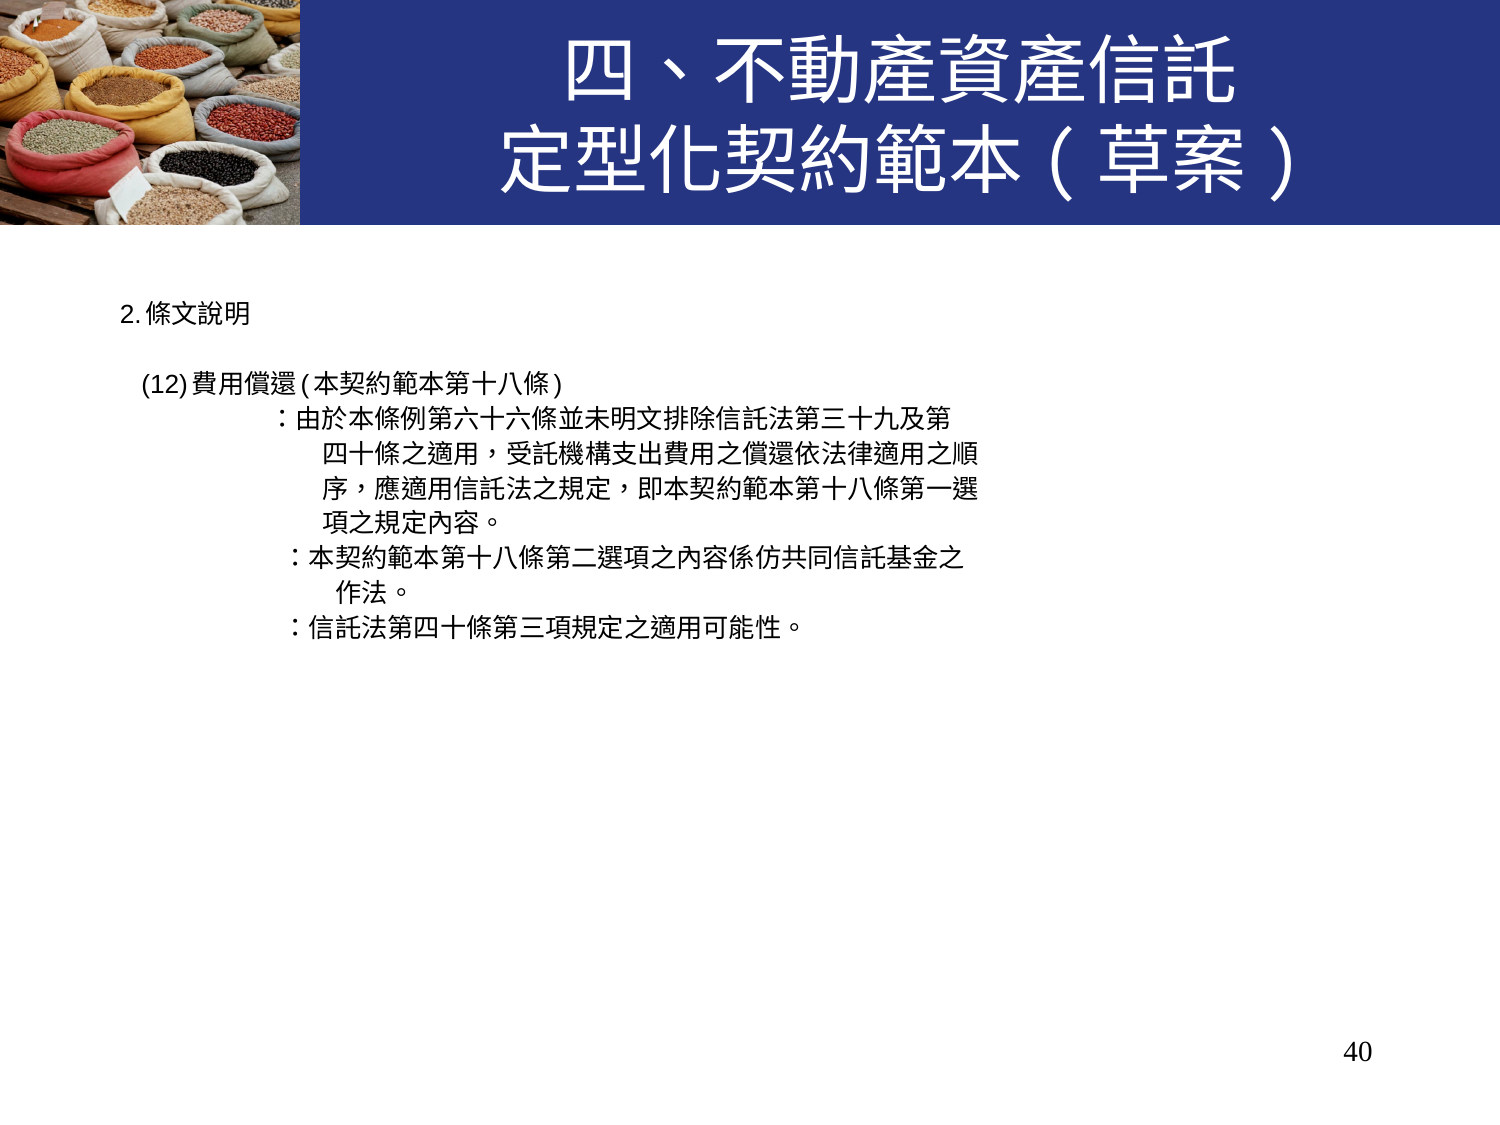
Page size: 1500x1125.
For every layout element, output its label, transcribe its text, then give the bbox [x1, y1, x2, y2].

title 四、不動產資產信託 定型化契約範本(草案) [300, 0, 1500, 225]
picture [0, 0, 300, 225]
list 2.條文說明 (12)費用償還(本契約範本第十八條) ：由於本條例第六十六條並未明文排除信託法第三十九及第 四十條之適用，受託機構支出費用之償還依法律適用之順 序，應適用信託法之規定，即本契約範本第十八條第一選 項之規定內容。 ：本契約範本第十八條第二選項之內容係仿共同信託基金之 作法。 ：信託法第四十條第三項規定之適用可能性。 [104, 293, 1380, 956]
